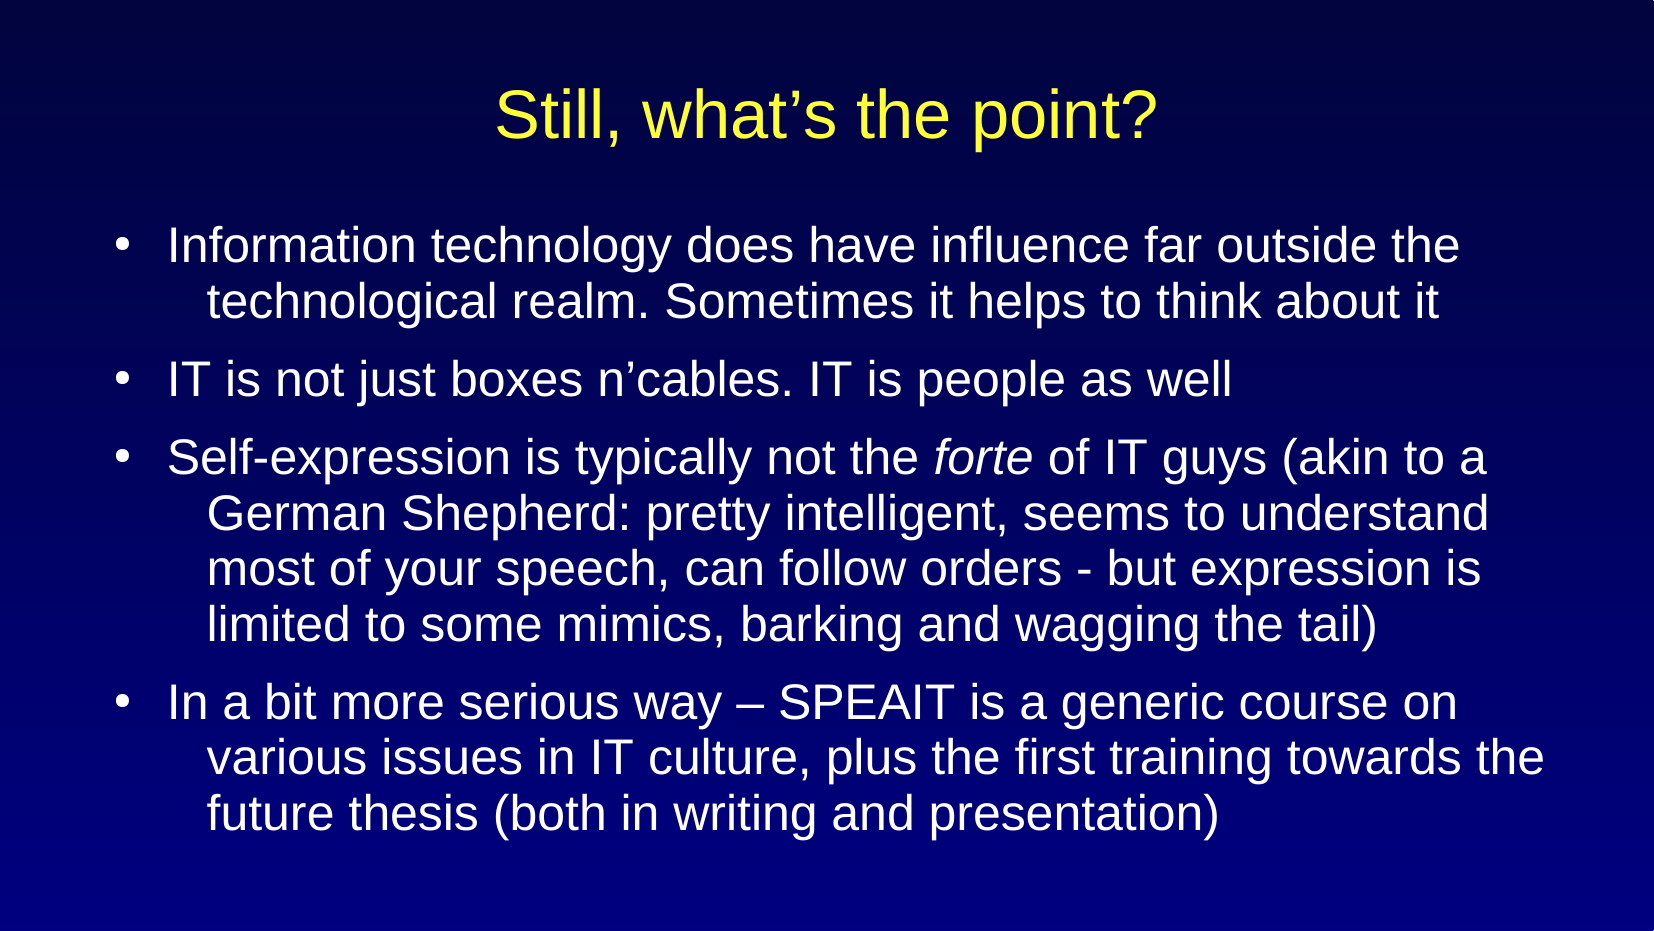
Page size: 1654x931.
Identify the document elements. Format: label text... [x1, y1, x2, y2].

list Information technology does have influence far outside the technological realm. Sometimes it helps to think about it IT is not just boxes n’cables. IT is people as well Self-expression is typically not the forte of IT guys (akin to a German Shepherd: pretty intelligent, seems to understand most of your speech, can follow orders - but expression is limited to some mimics, barking and wagging the tail) In a bit more serious way – SPEAIT is a generic course on various issues in IT culture, plus the first training towards the future thesis (both in writing and presentation) [82, 217, 1571, 842]
title Still, what’s the point? [82, 37, 1571, 193]
